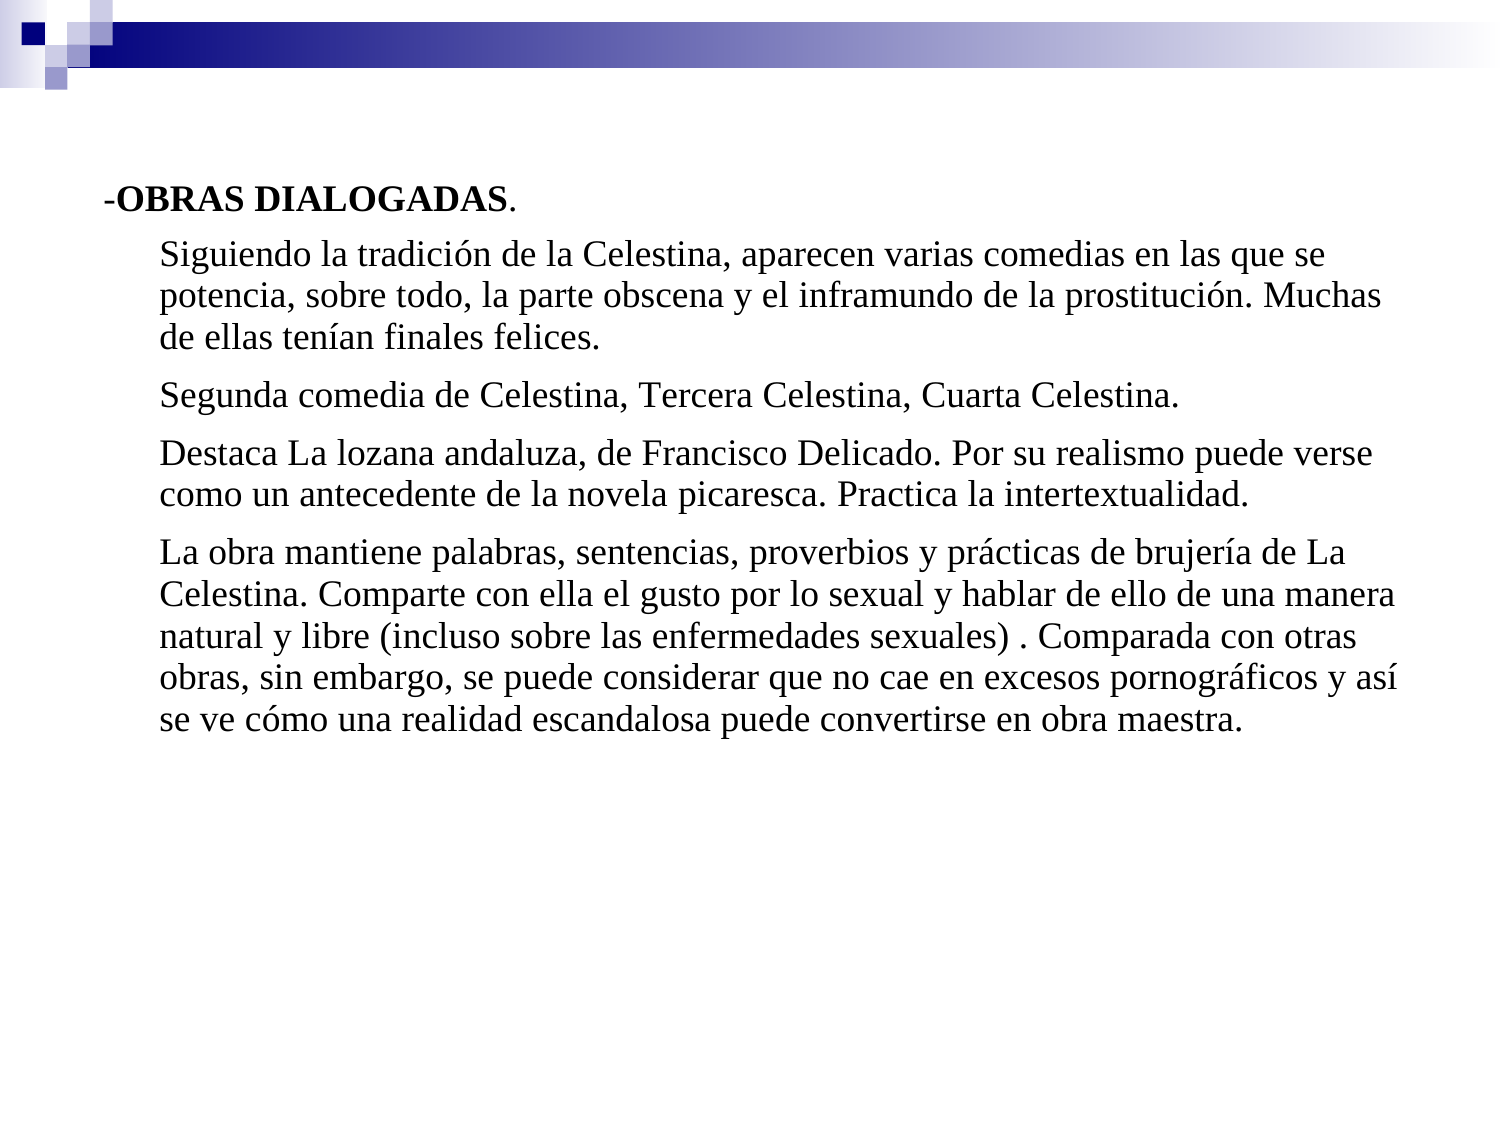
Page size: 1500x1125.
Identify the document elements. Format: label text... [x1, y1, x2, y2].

list -OBRAS DIALOGADAS. Siguiendo la tradición de la Celestina, aparecen varias comedias en las que se potencia, sobre todo, la parte obscena y el inframundo de la prostitución. Muchas de ellas tenían finales felices. Segunda comedia de Celestina, Tercera Celestina, Cuarta Celestina. Destaca La lozana andaluza, de Francisco Delicado. Por su realismo puede verse como un antecedente de la novela picaresca. Practica la intertextualidad. La obra mantiene palabras, sentencias, proverbios y prácticas de brujería de La Celestina. Comparte con ella el gusto por lo sexual y hablar de ello de una manera natural y libre (incluso sobre las enfermedades sexuales) . Comparada con otras obras, sin embargo, se puede considerar que no cae en excesos pornográficos y así se ve cómo una realidad escandalosa puede convertirse en obra maestra. [88, 177, 1439, 940]
